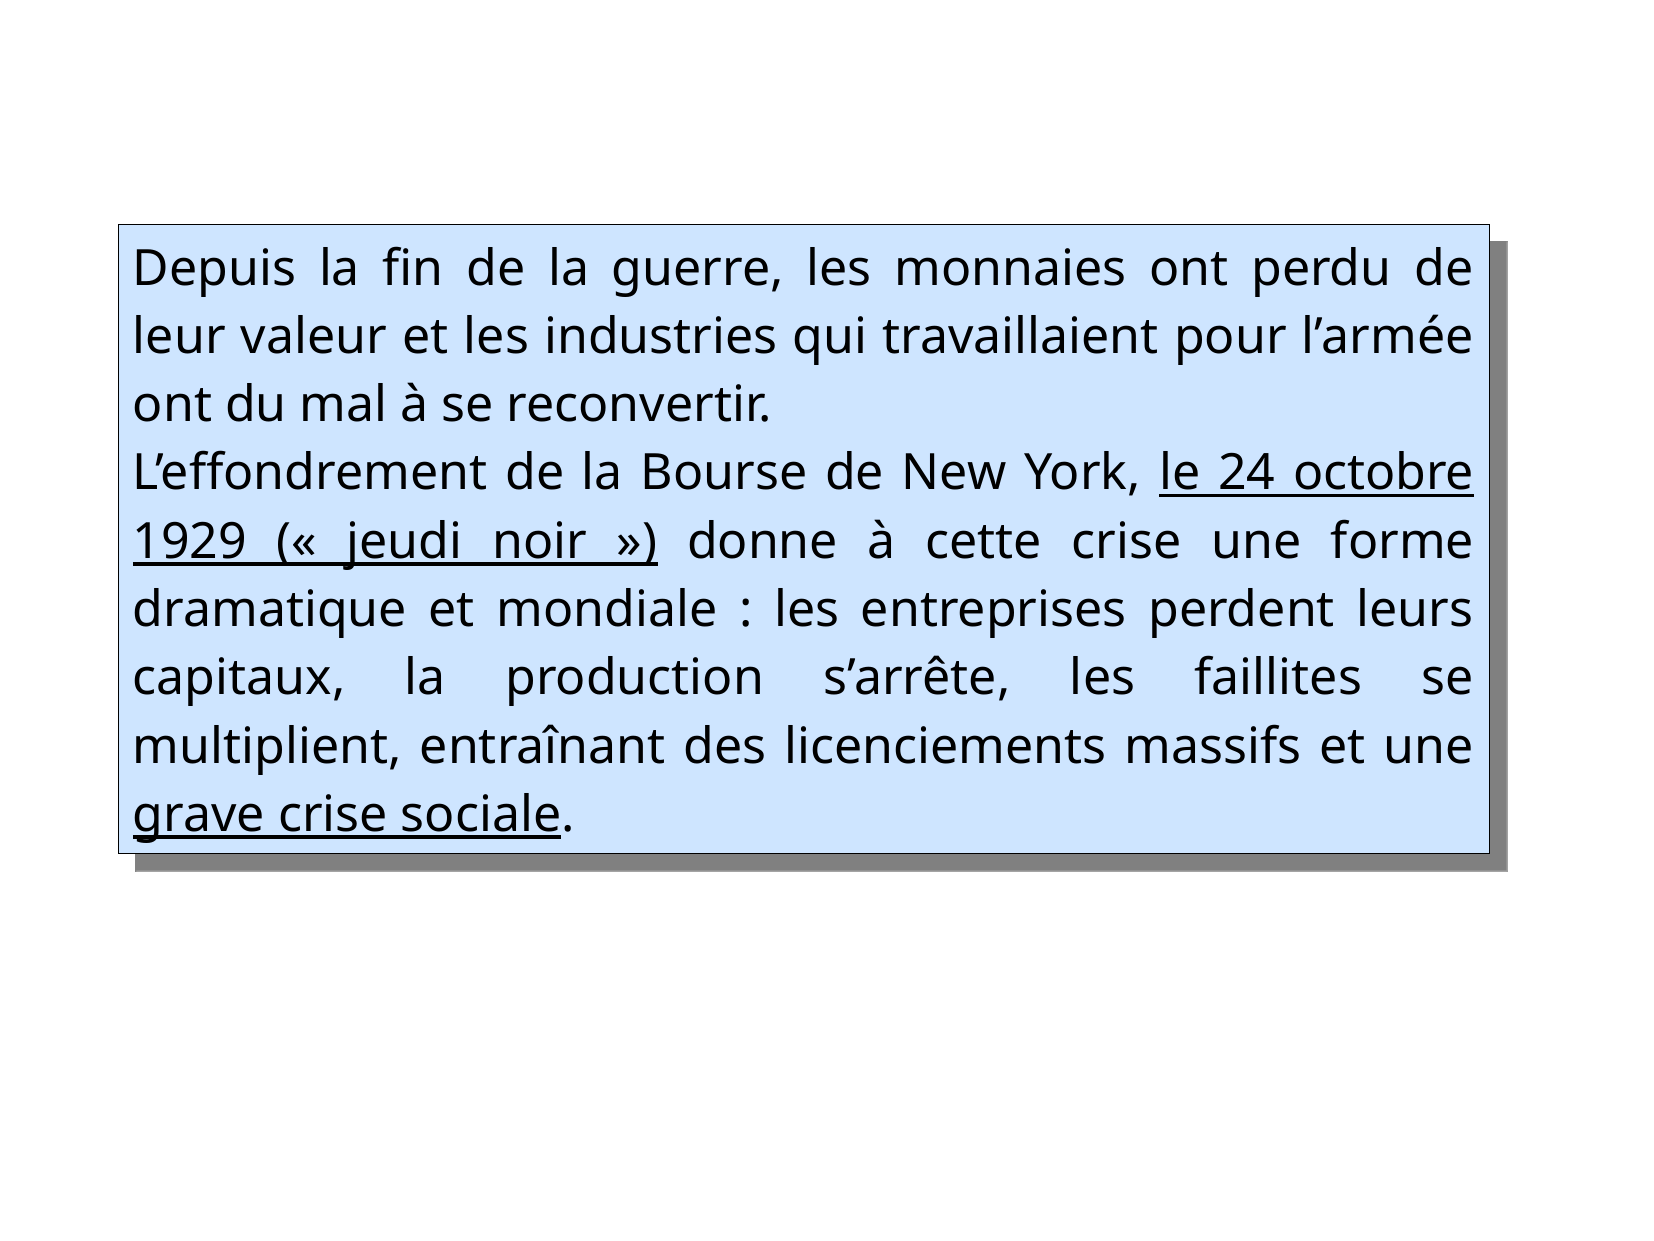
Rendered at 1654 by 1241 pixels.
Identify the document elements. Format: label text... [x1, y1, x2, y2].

text_box Depuis la fin de la guerre, les monnaies ont perdu de leur valeur et les industries qui travaillaient pour l’armée ont du mal à se reconvertir. L’effondrement de la Bourse de New York, le 24 octobre 1929 (« jeudi noir ») donne à cette crise une forme dramatique et mondiale : les entreprises perdent leurs capitaux, la production s’arrête, les faillites se multiplient, entraînant des licenciements massifs et une grave crise sociale. [118, 224, 1490, 798]
